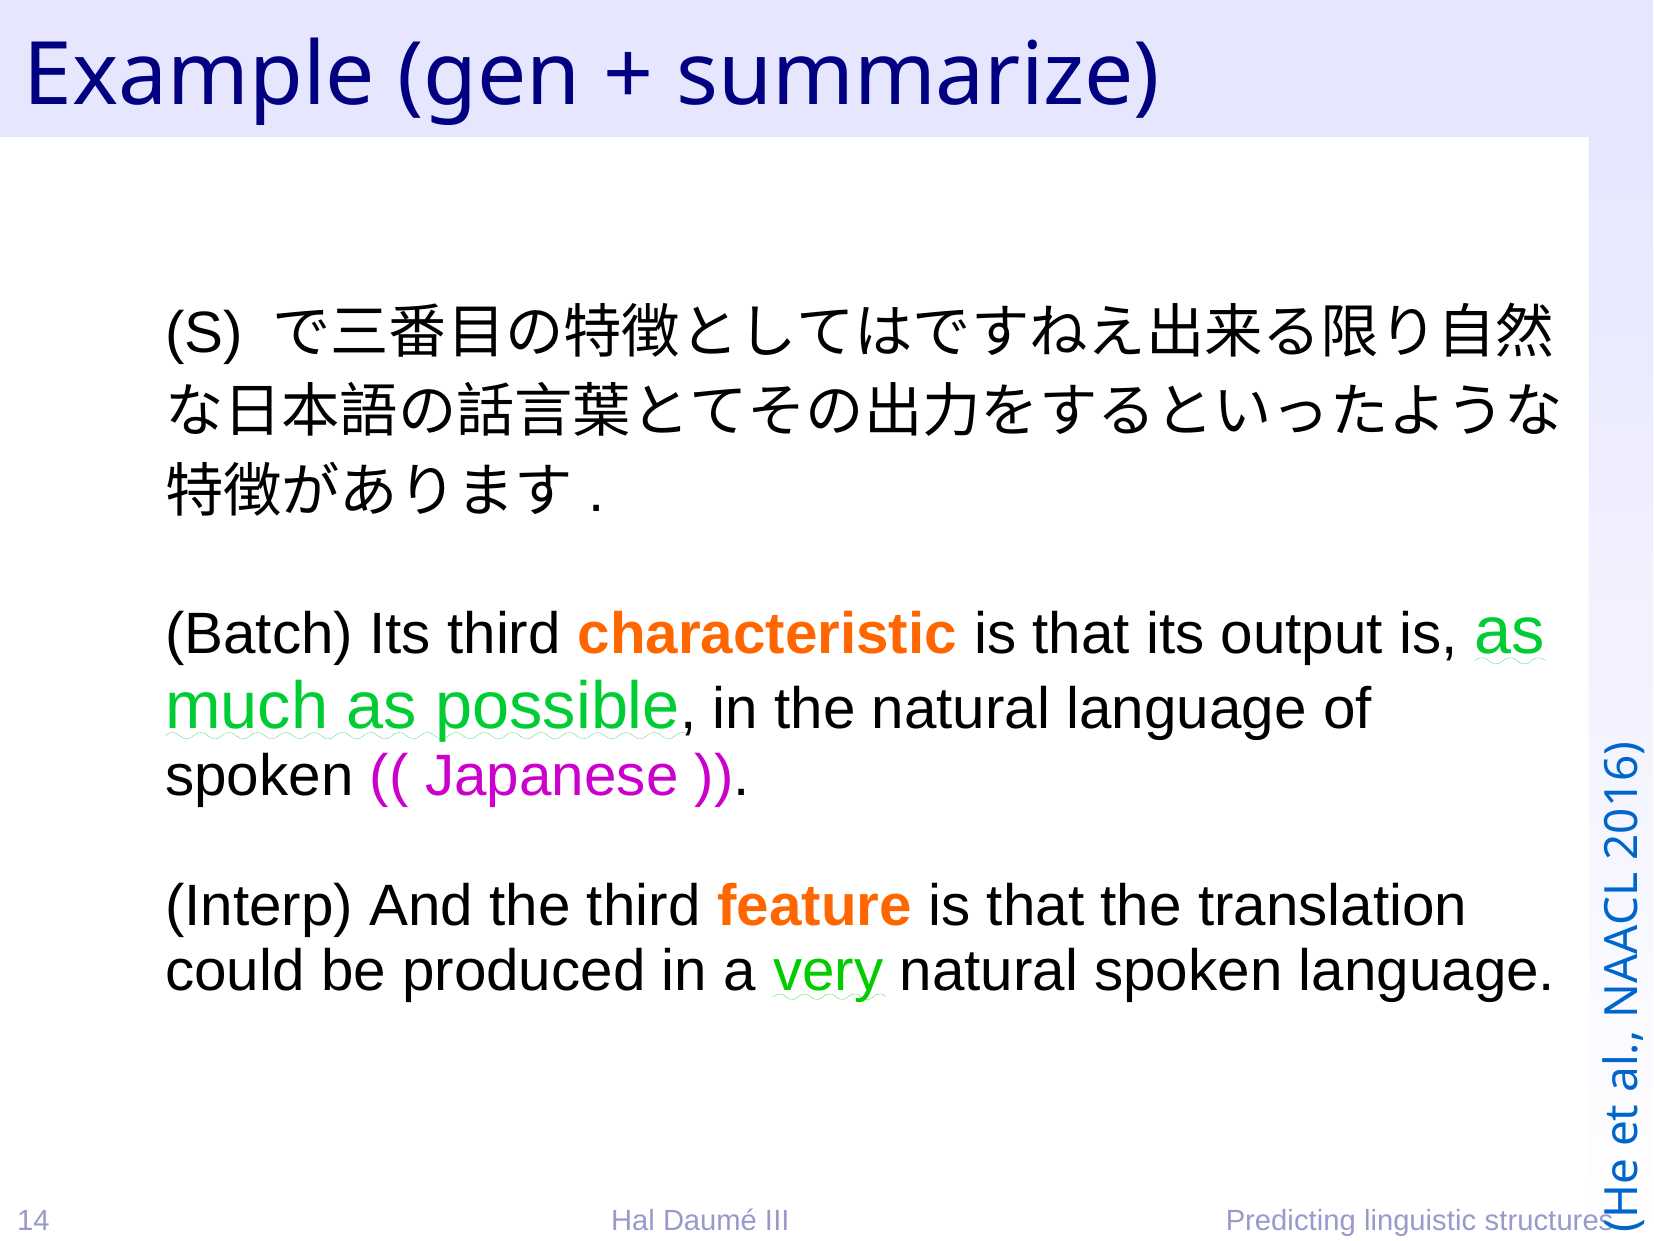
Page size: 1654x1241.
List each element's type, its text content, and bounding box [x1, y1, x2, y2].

text_box (He et al., NAACL 2016) [1585, 688, 1649, 1236]
list (S) で三番目の特徴としてはですねえ出来る限り自然な日本語の話言葉とてその出力をするといったような特徴があります. (Batch) Its third characteristic is that its output is, as much as possible, in the natural language of spoken (( Japanese )). (Interp) And the third feature is that the translation could be produced in a very natural spoken language. [82, 290, 1571, 995]
title Example (gen + summarize) [23, 0, 1512, 175]
